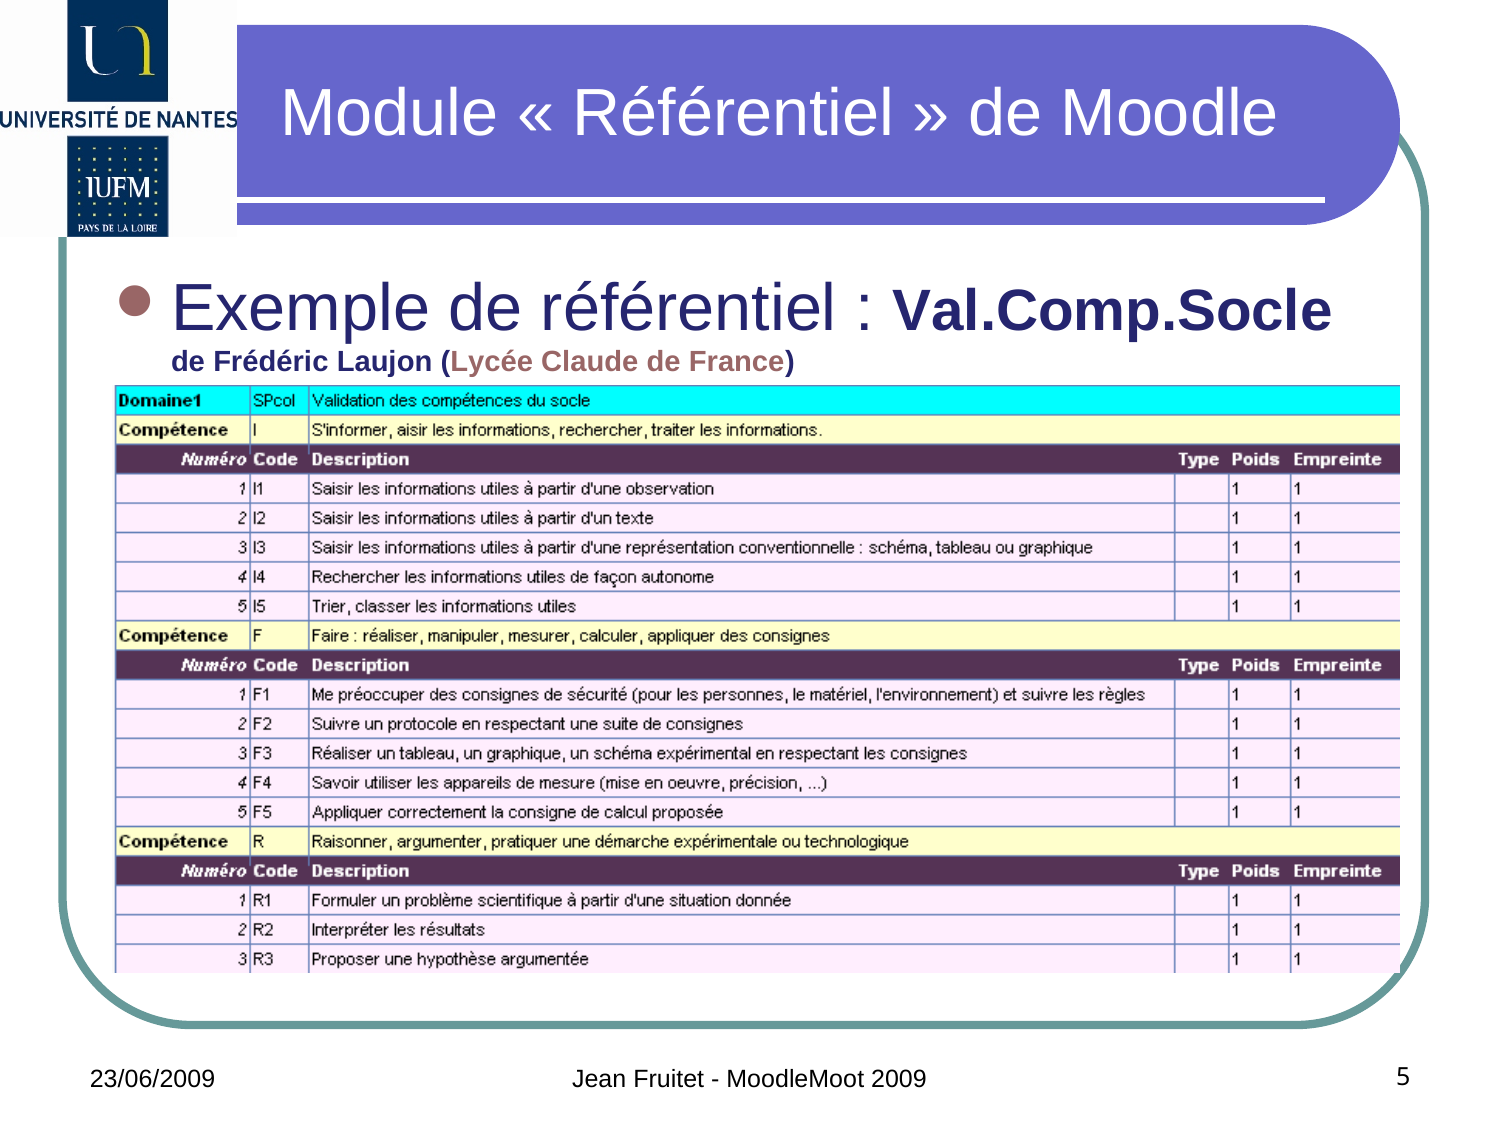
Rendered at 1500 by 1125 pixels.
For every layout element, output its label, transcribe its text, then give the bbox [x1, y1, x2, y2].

list Exemple de référentiel : Val.Comp.Socle de Frédéric Laujon (Lycée Claude de France) [99, 262, 1365, 457]
picture [112, 385, 1400, 973]
title Module « Référentiel » de Moodle [265, 37, 1347, 188]
picture [0, 0, 237, 237]
